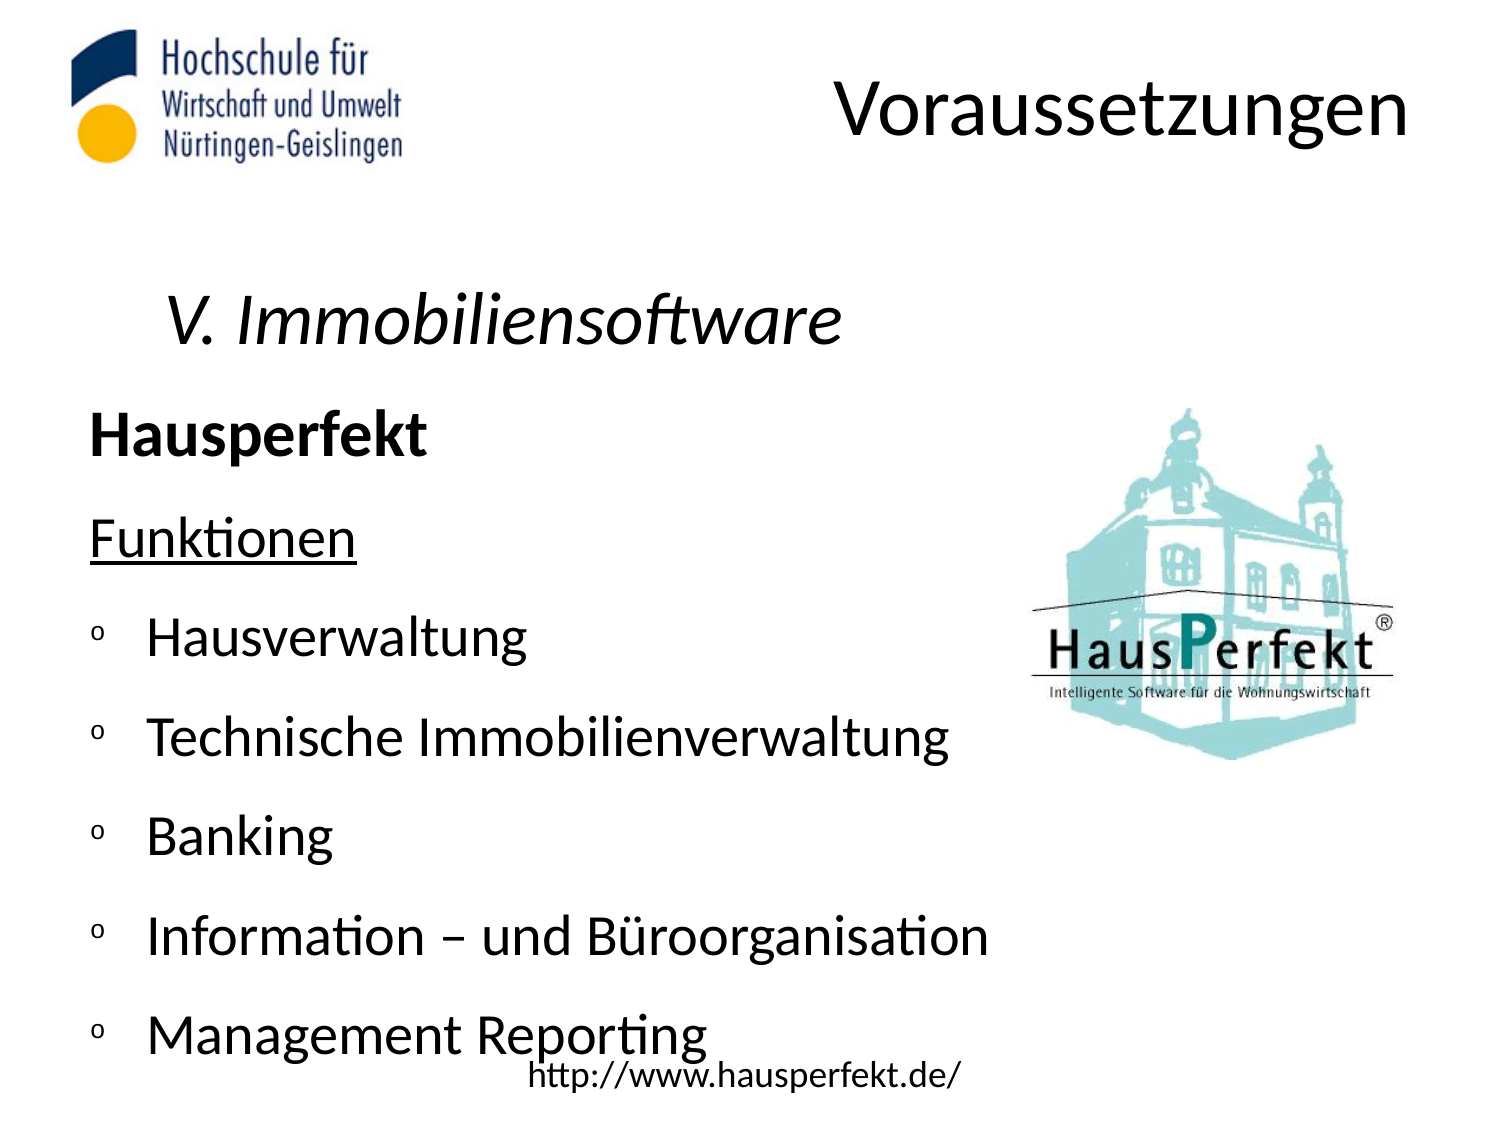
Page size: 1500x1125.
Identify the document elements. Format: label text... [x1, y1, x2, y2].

list V. Immobiliensoftware Hausperfekt Funktionen Hausverwaltung Technische Immobilienverwaltung Banking Information – und Büroorganisation Management Reporting [75, 262, 1425, 1005]
picture [1009, 408, 1431, 760]
title Voraussetzungen [75, 45, 1425, 233]
picture [3, 19, 472, 176]
footer http://www.hausperfekt.de/ [512, 1042, 988, 1103]
